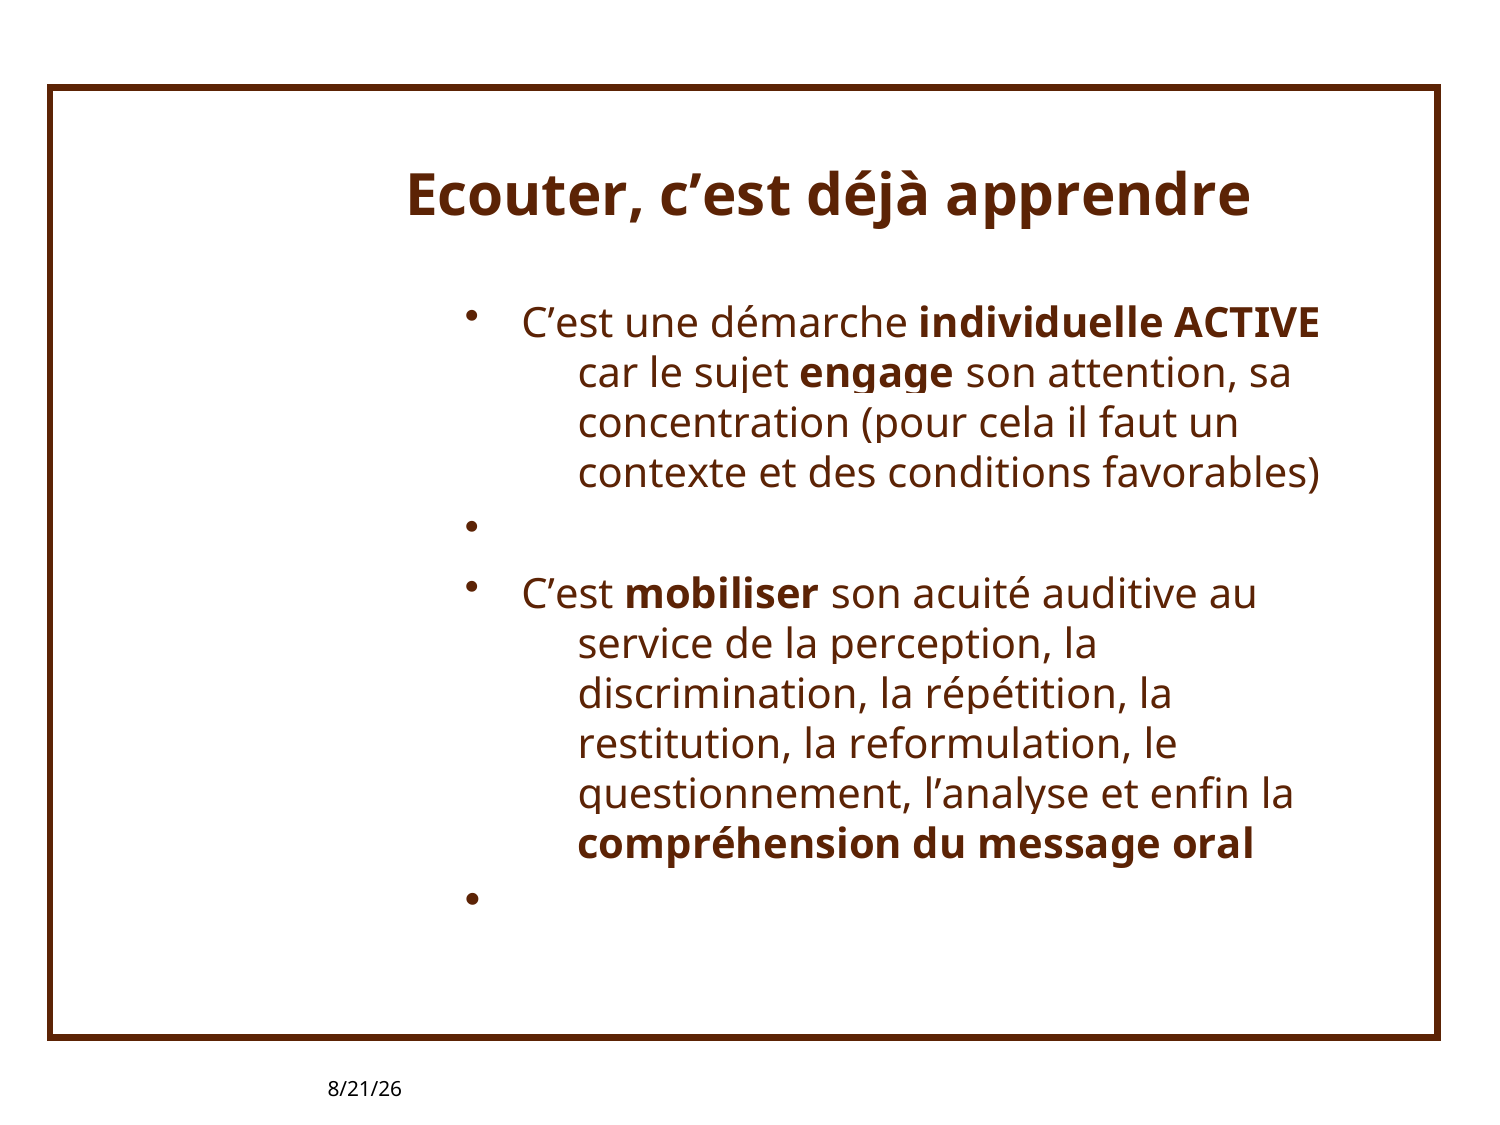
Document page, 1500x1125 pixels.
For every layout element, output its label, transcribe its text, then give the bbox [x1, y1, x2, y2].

title Ecouter, c’est déjà apprendre [390, 136, 1419, 249]
text_box 4/14/2021 [312, 1052, 574, 1125]
list C’est une démarche individuelle ACTIVE car le sujet engage son attention, sa concentration (pour cela il faut un contexte et des conditions favorables) C’est mobiliser son acuité auditive au service de la perception, la discrimination, la répétition, la restitution, la reformulation, le questionnement, l’analyse et enfin la compréhension du message oral [449, 287, 1350, 975]
